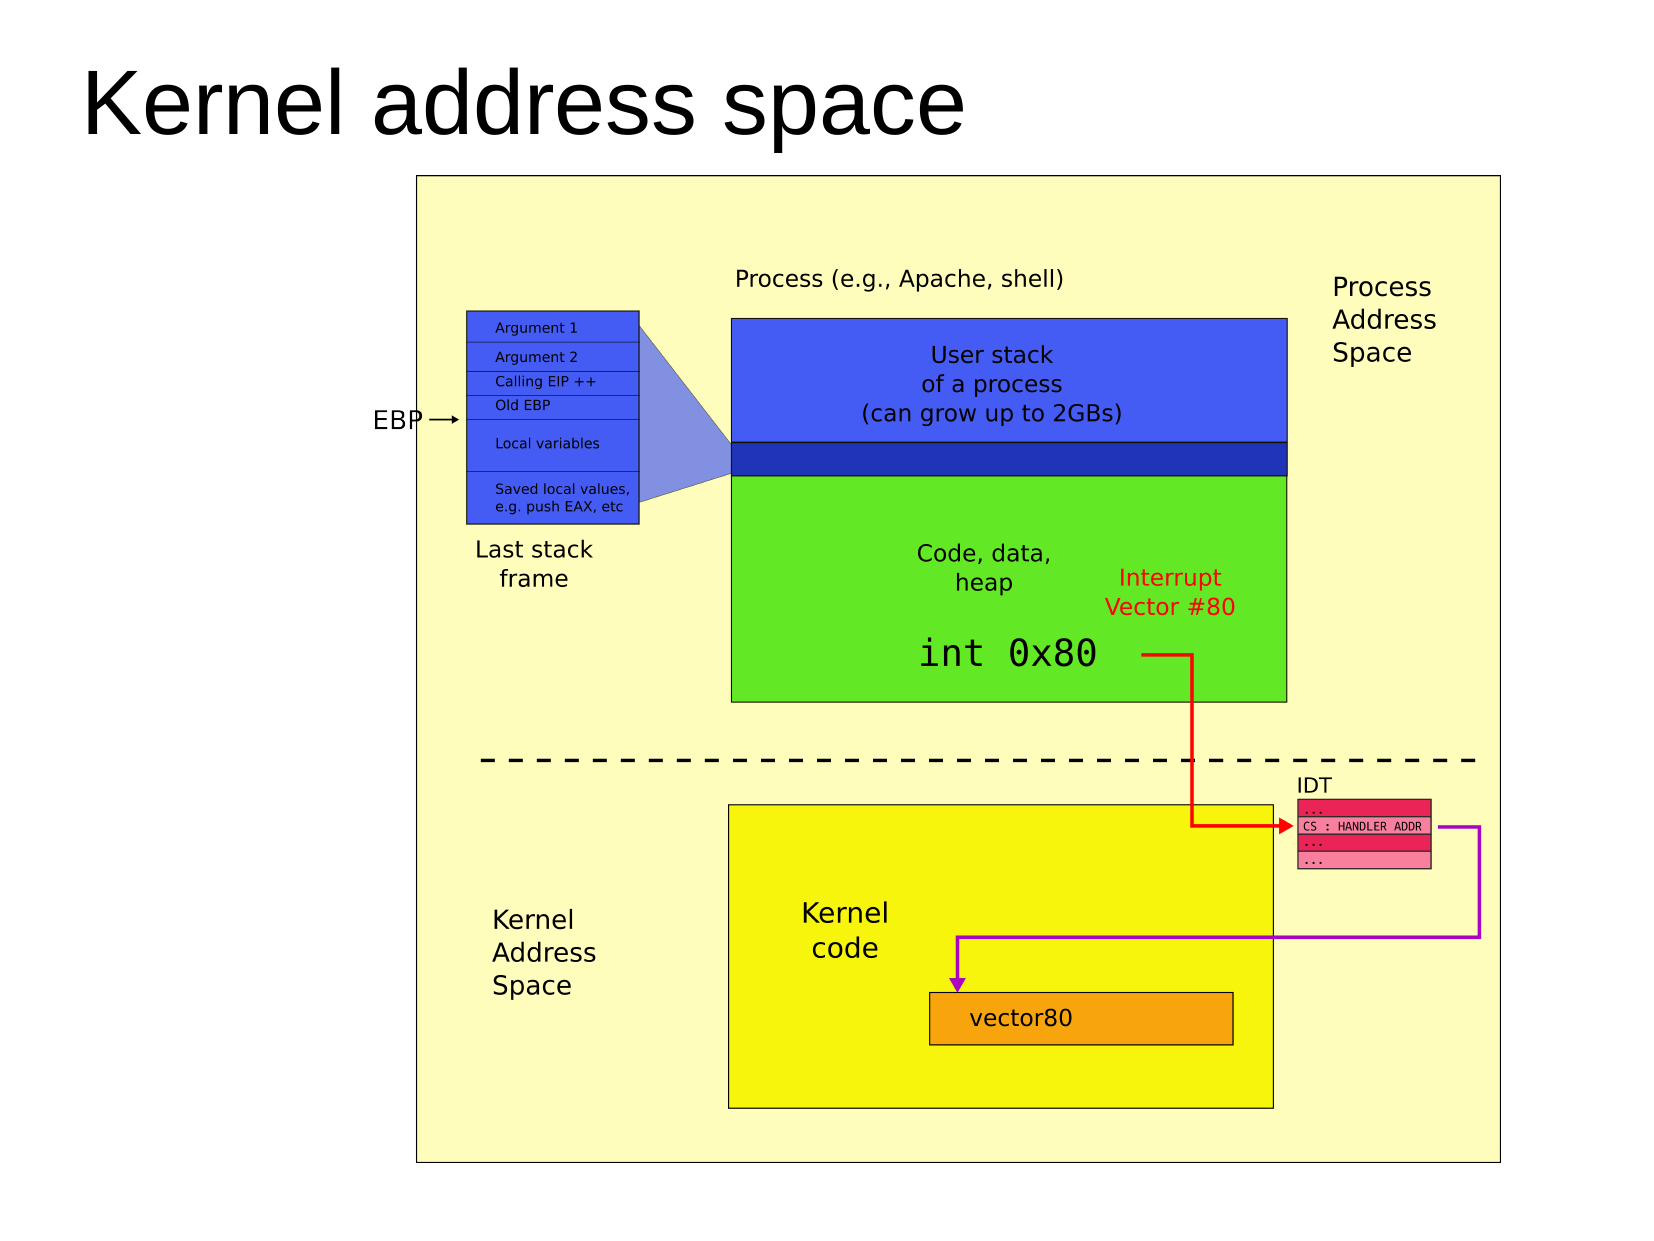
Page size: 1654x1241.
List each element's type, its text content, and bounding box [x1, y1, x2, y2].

title Kernel address space [37, 17, 1013, 188]
picture [375, 175, 1501, 1163]
